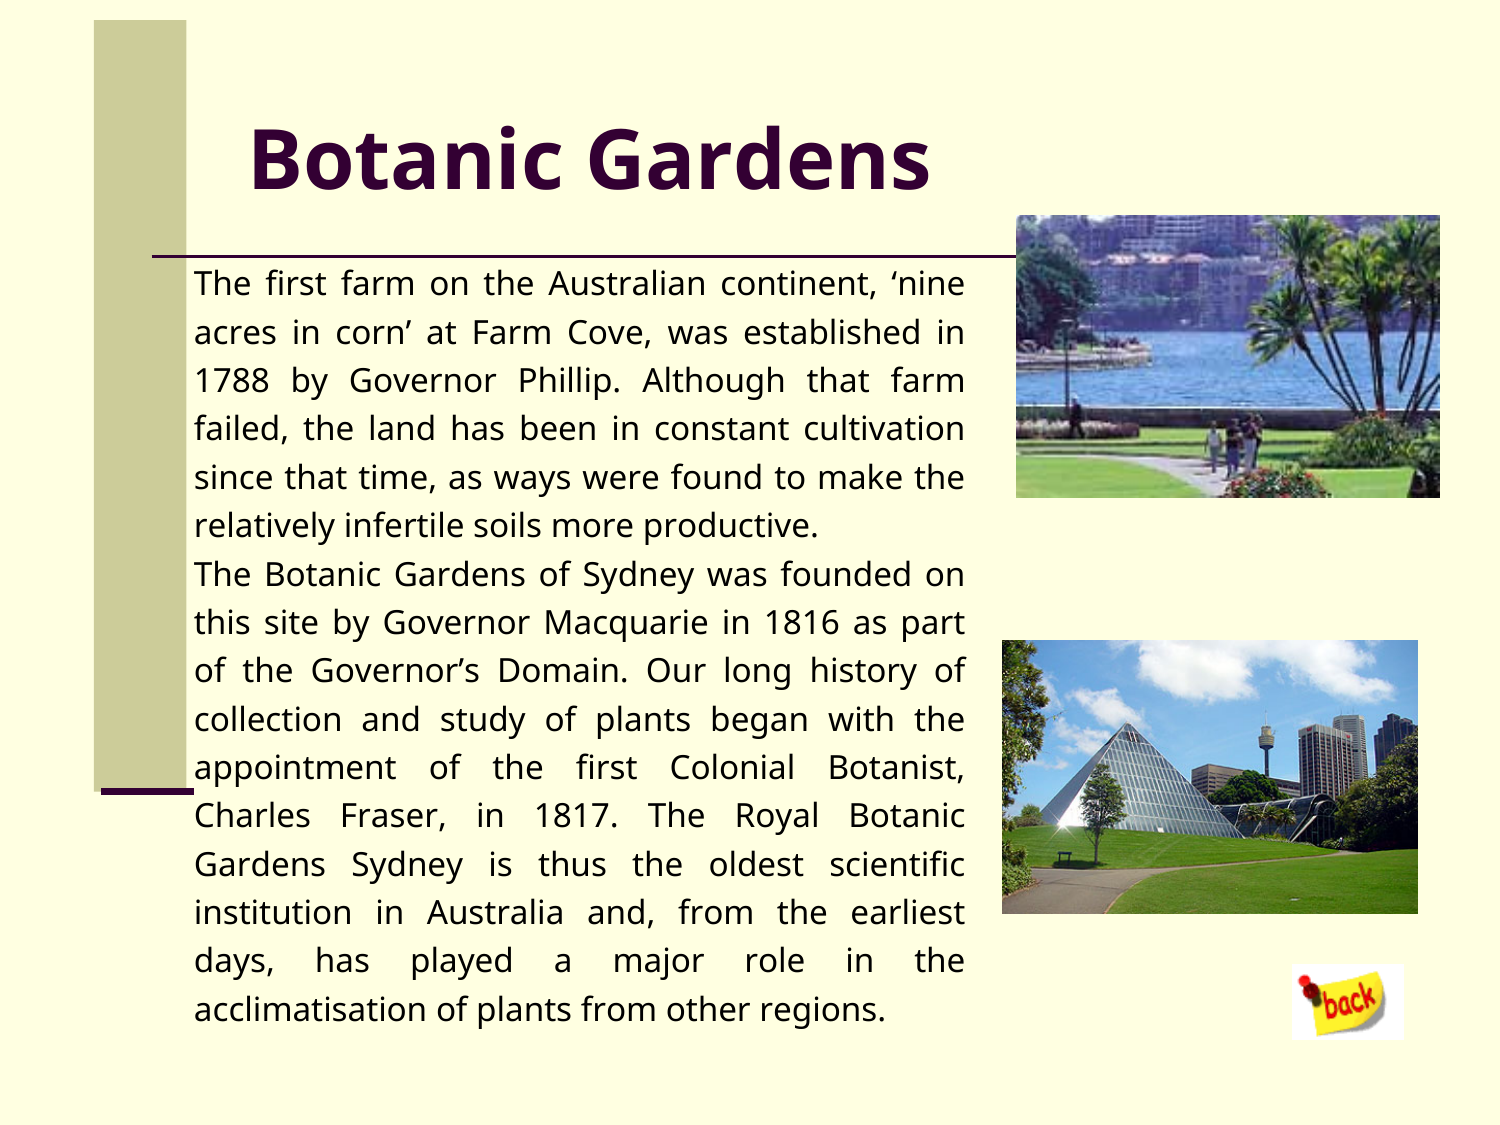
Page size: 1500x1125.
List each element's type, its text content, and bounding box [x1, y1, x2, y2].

title Botanic Gardens [232, 64, 1412, 245]
text_box The first farm on the Australian continent, ‘nine acres in corn’ at Farm Cove, was established in 1788 by Governor Phillip. Although that farm failed, the land has been in constant cultivation since that time, as ways were found to make the relatively infertile soils more productive. The Botanic Gardens of Sydney was founded on this site by Governor Macquarie in 1816 as part of the Governor’s Domain. Our long history of collection and study of plants began with the appointment of the first Colonial Botanist, Charles Fraser, in 1817. The Royal Botanic Gardens Sydney is thus the oldest scientific institution in Australia and, from the earliest days, has played a major role in the acclimatisation of plants from other regions. [179, 249, 982, 1075]
picture [1292, 964, 1404, 1040]
picture [1002, 640, 1418, 915]
picture [1016, 215, 1440, 498]
